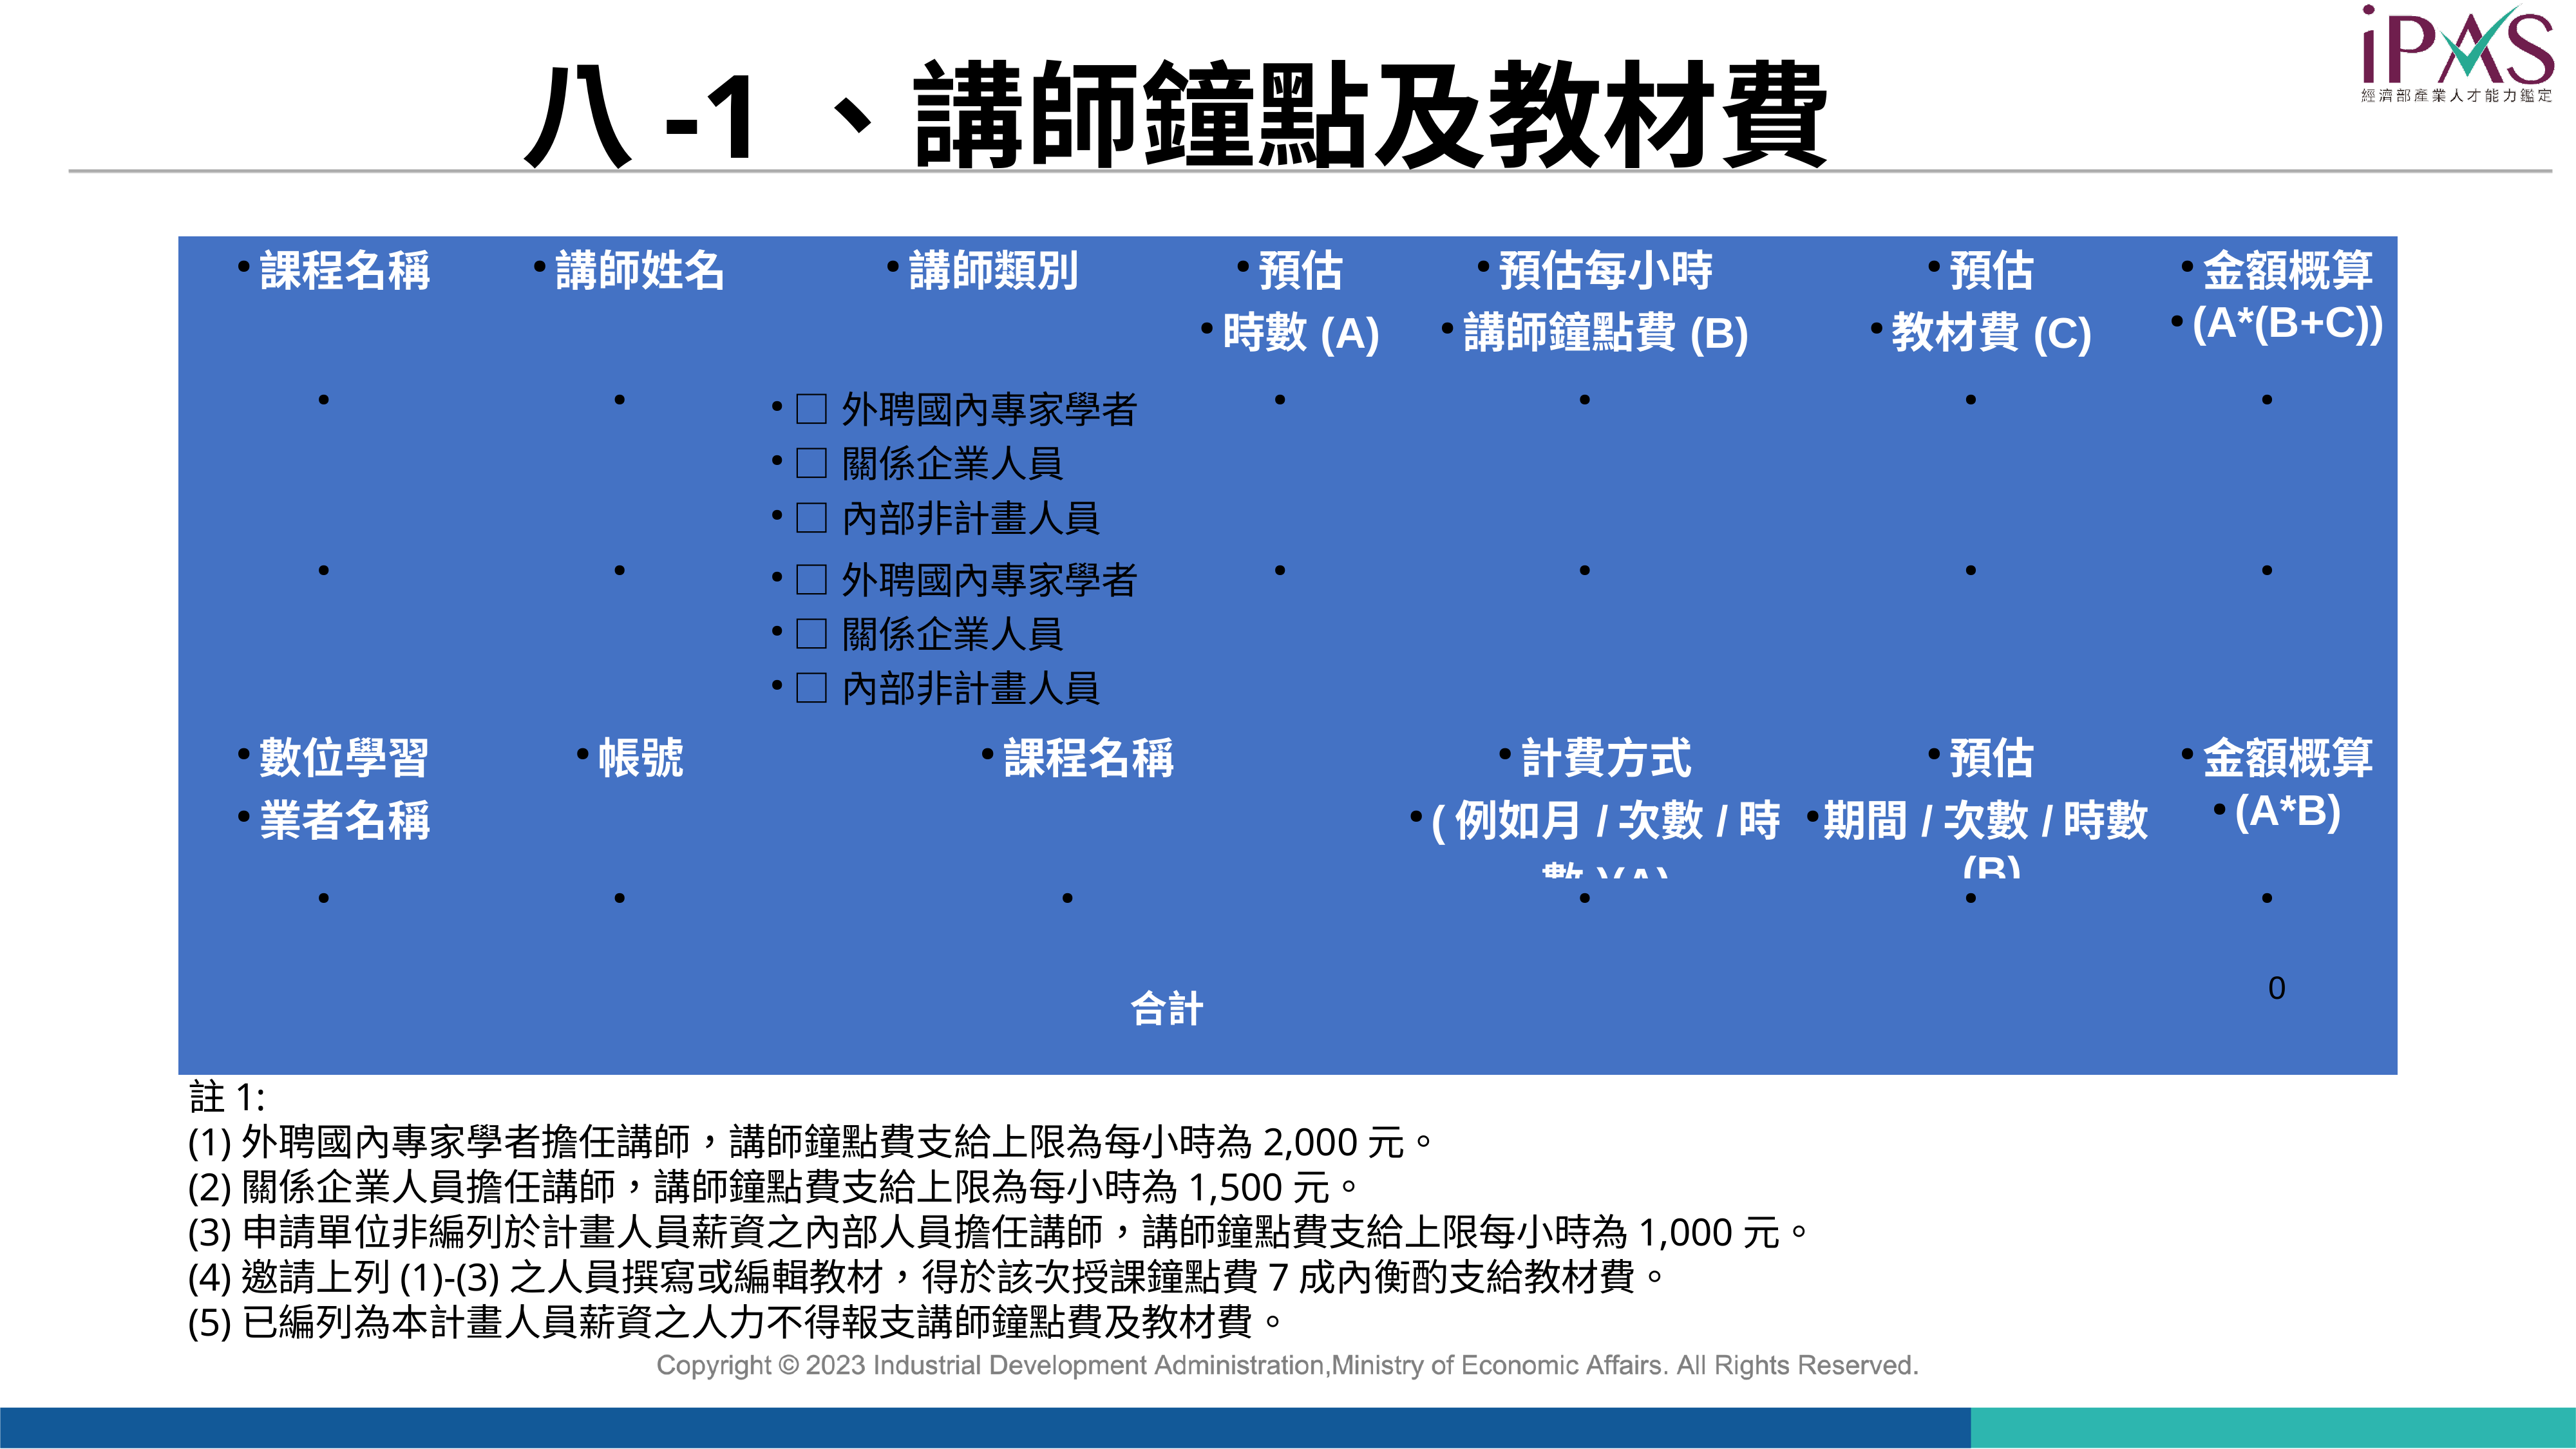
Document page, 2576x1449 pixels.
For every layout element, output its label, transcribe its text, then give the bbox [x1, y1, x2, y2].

table_cell [489, 380, 770, 551]
table_cell [1805, 878, 2157, 979]
table_header 課程名稱 [178, 236, 489, 380]
table_cell [178, 878, 489, 979]
table_cell 數位學習 業者名稱 [178, 724, 489, 878]
table_cell [489, 551, 770, 724]
table_cell 帳號 [489, 724, 770, 878]
table_cell [1385, 878, 1805, 979]
table_cell [489, 878, 770, 979]
table_cell □外聘國內專家學者 □關係企業人員 □內部非計畫人員 [770, 551, 1195, 724]
table_cell [1385, 380, 1805, 551]
table_cell 預估 期間/次數/時數(B) [1805, 724, 2157, 878]
table_cell 合計 [178, 979, 2157, 1075]
table_header 金額概算 (A*(B+C)) [2157, 236, 2398, 380]
text_box 註1: (1)外聘國內專家學者擔任講師，講師鐘點費支給上限為每小時為2,000元。 (2)關係企業人員擔任講師，講師鐘點費支給上限為每小時為1,500元。 (3)申請單位非編列於計畫人員薪資之內部人員擔任講師，講師鐘點費支給上限每小時為1,000元。 (4)邀請上列(1)-(3)之人員撰寫或編輯教材，得於該次授課鐘點費7成內衡酌支給教材費。 (5)已編列為本計畫人員薪資之人力不得報支講師鐘點費及教材費。 [178, 1075, 2302, 1349]
table_cell [2157, 878, 2398, 979]
table_cell [1195, 551, 1385, 724]
table_header 講師姓名 [489, 236, 770, 380]
text_box 八-1、講師鐘點及教材費 [130, 37, 2224, 140]
table_cell [2157, 380, 2398, 551]
table_cell 0 [2272, 979, 2282, 997]
table_cell [1805, 380, 2157, 551]
table_cell 課程名稱 [770, 724, 1385, 878]
table_cell 金額概算 (A*B) [2157, 724, 2398, 878]
table_cell [770, 878, 1385, 979]
table_header 講師類別 [770, 236, 1195, 380]
table_cell 0 [2157, 979, 2398, 1075]
table_cell □外聘國內專家學者 □關係企業人員 □內部非計畫人員 [770, 380, 1195, 551]
table_cell [178, 551, 489, 724]
table_header 預估每小時 講師鐘點費(B) [1385, 236, 1805, 380]
table_cell [178, 380, 489, 551]
table_header 預估 教材費(C) [1805, 236, 2157, 380]
table_cell [1805, 551, 2157, 724]
table_header 預估 時數(A) [1195, 236, 1385, 380]
table_cell [2157, 551, 2398, 724]
table_cell 計費方式 (例如月/次數/時數)(A) [1385, 724, 1805, 878]
table_cell [1385, 551, 1805, 724]
table_cell [1195, 380, 1385, 551]
